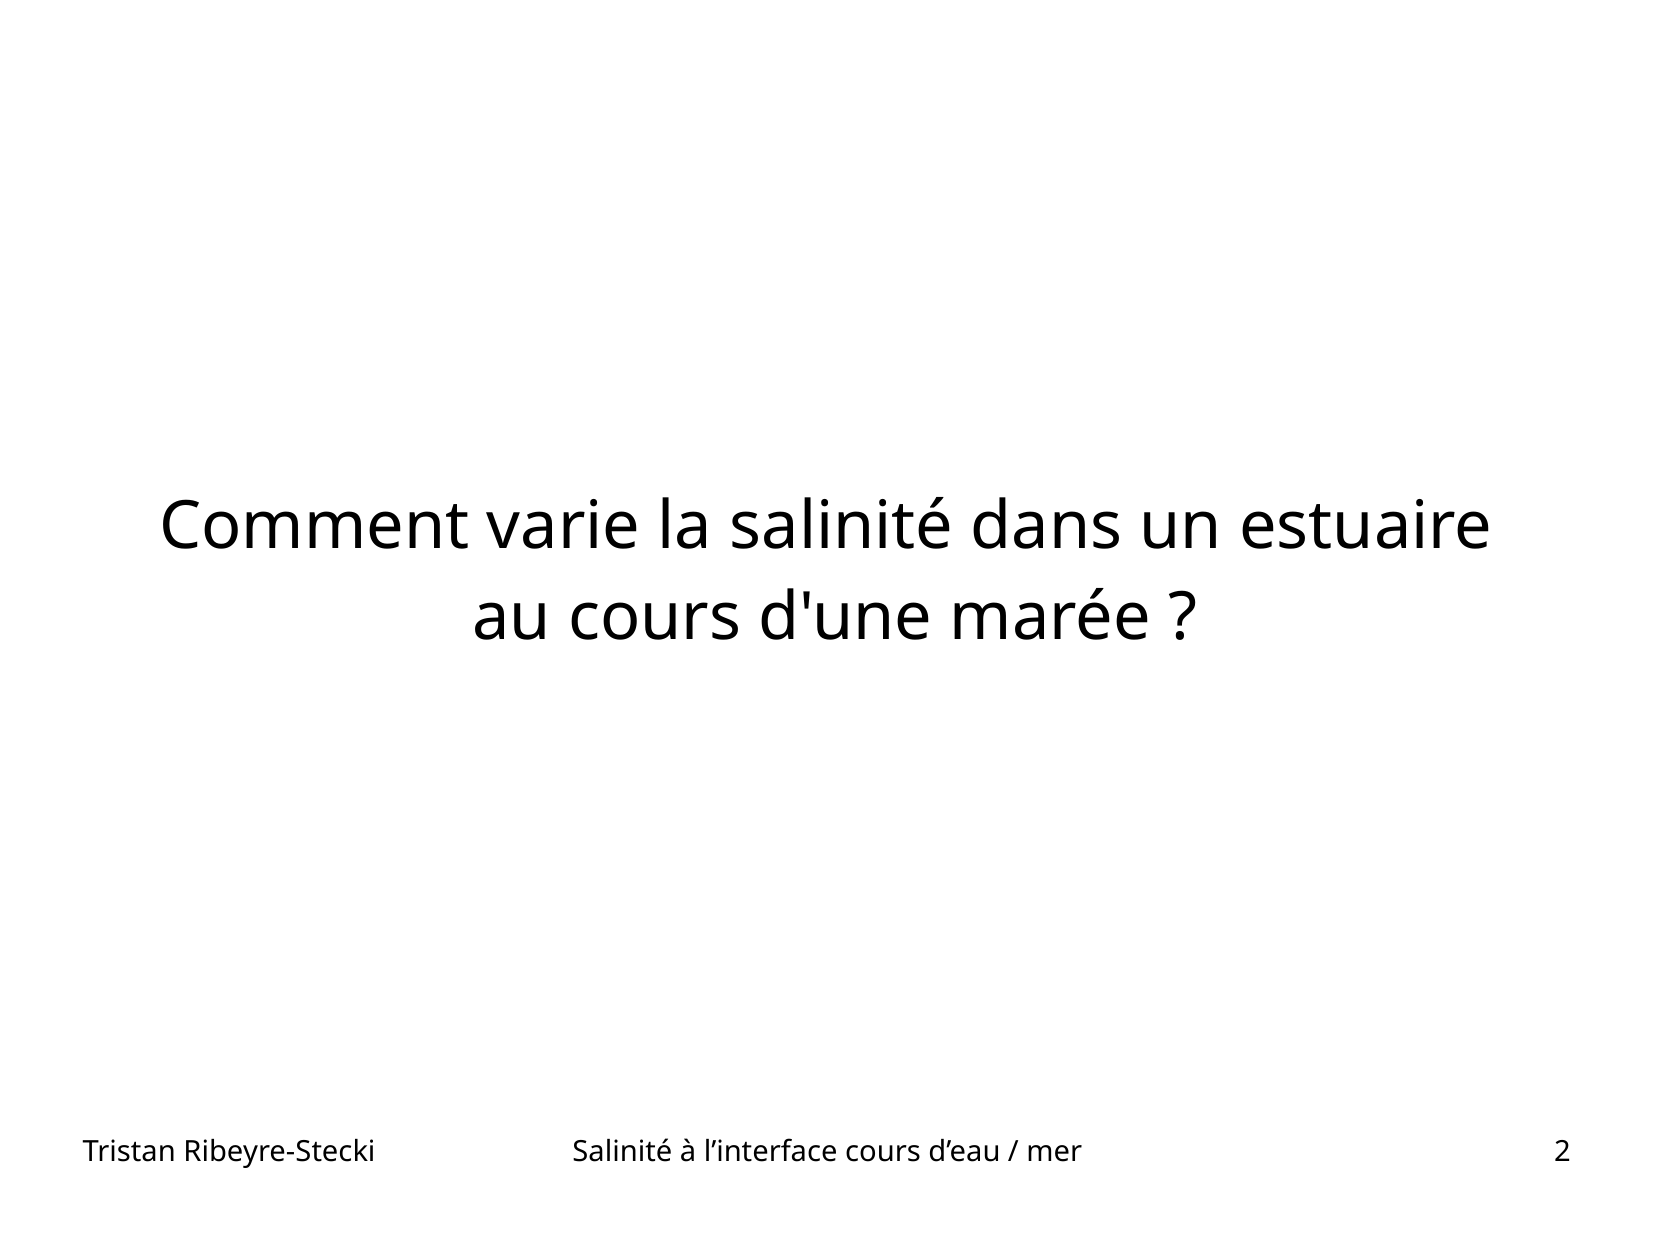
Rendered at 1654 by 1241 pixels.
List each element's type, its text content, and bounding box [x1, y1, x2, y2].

subtitle Comment varie la salinité dans un estuaire au cours d'une marée ? [82, 49, 1571, 1087]
